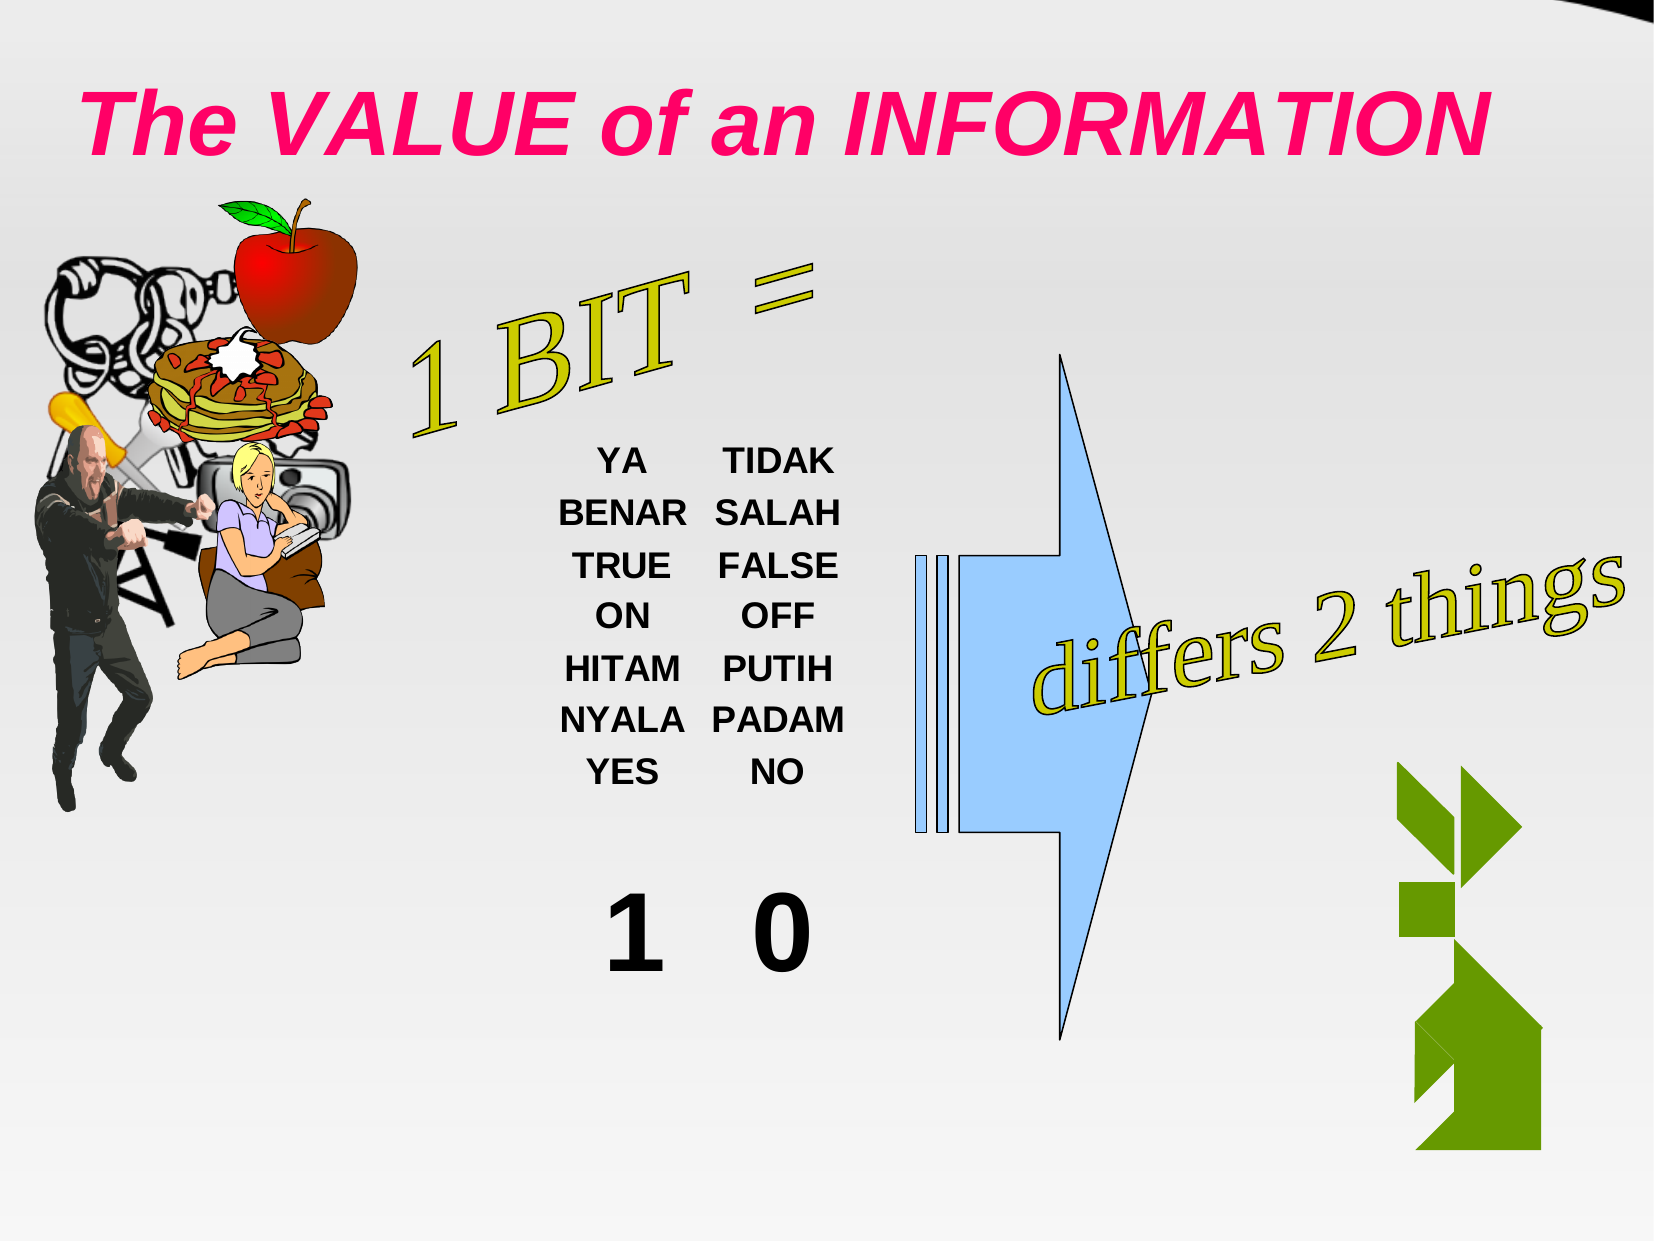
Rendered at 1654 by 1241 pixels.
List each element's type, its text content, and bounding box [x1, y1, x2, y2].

text_box [937, 555, 949, 833]
text_box differs 2 things [1081, 658, 1106, 708]
title The VALUE of an INFORMATION [60, 17, 1625, 206]
text_box differs 2 things [1252, 623, 1283, 674]
text_box 1 [531, 819, 679, 1004]
text_box differs 2 things [1386, 589, 1413, 647]
text_box [1415, 941, 1542, 1149]
text_box [915, 555, 927, 833]
text_box [959, 354, 1152, 1040]
text_box [1462, 768, 1521, 886]
text_box 1 BIT = [579, 293, 612, 391]
text_box differs 2 things [1464, 583, 1489, 633]
text_box 0 [679, 819, 886, 1004]
text_box [1399, 883, 1454, 937]
text_box 1 BIT = [413, 340, 457, 438]
text_box 1 BIT = [497, 312, 570, 414]
text_box differs 2 things [1033, 639, 1079, 715]
text_box 1 BIT = [755, 290, 813, 314]
text_box [1397, 762, 1454, 874]
text_box differs 2 things [1414, 570, 1462, 643]
text_box differs 2 things [1593, 556, 1625, 607]
text_box differs 2 things [1492, 574, 1539, 628]
text_box 1 BIT = [755, 263, 813, 287]
text_box differs 2 things [1216, 628, 1248, 682]
text_box differs 2 things [1174, 637, 1212, 687]
text_box 1 BIT = [618, 271, 689, 376]
text_box differs 2 things [1315, 591, 1356, 662]
picture [0, 0, 1654, 1241]
text_box differs 2 things [1110, 626, 1140, 702]
text_box differs 2 things [1543, 558, 1588, 637]
text_box differs 2 things [1141, 620, 1172, 696]
chart [545, 436, 1059, 806]
